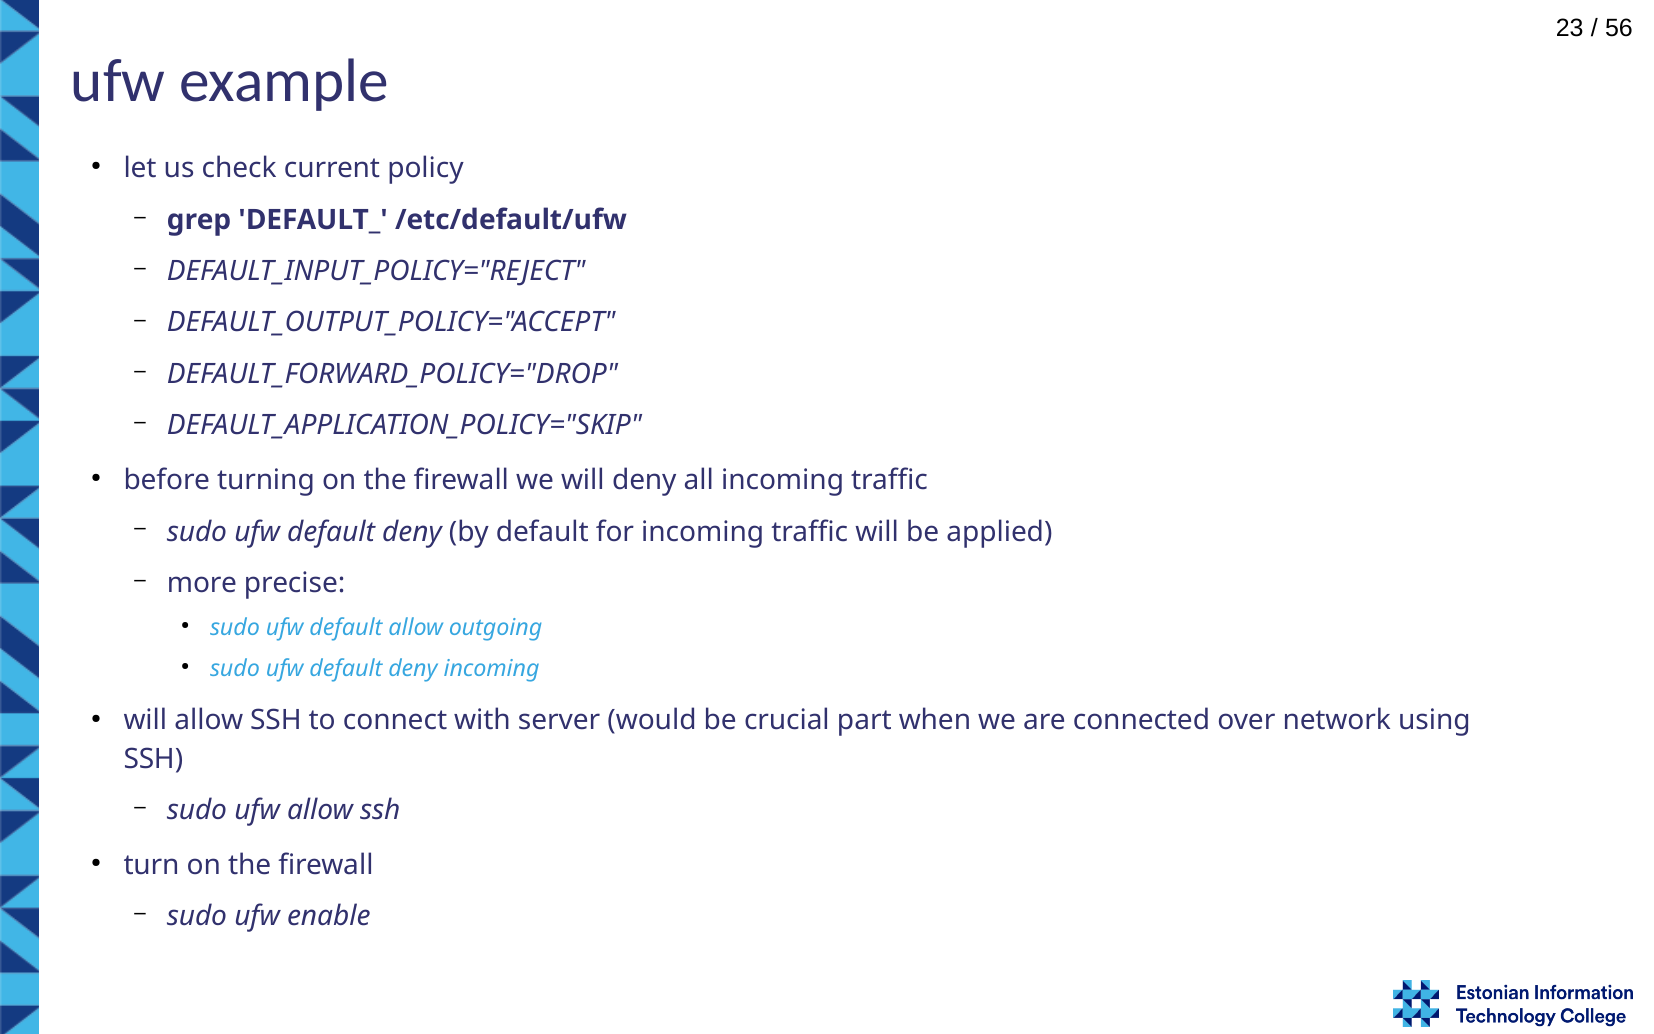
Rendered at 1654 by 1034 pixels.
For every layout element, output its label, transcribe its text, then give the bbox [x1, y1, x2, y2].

list let us check current policy grep 'DEFAULT_' /etc/default/ufw DEFAULT_INPUT_POLICY="REJECT" DEFAULT_OUTPUT_POLICY="ACCEPT" DEFAULT_FORWARD_POLICY="DROP" DEFAULT_APPLICATION_POLICY="SKIP" before turning on the firewall we will deny all incoming traffic sudo ufw default deny (by default for incoming traffic will be applied) more precise: sudo ufw default allow outgoing sudo ufw default deny incoming will allow SSH to connect with server (would be crucial part when we are connected over network using SSH) sudo ufw allow ssh turn on the firewall sudo ufw enable [80, 147, 1536, 940]
picture [1393, 980, 1633, 1027]
title ufw example [70, 41, 1630, 130]
